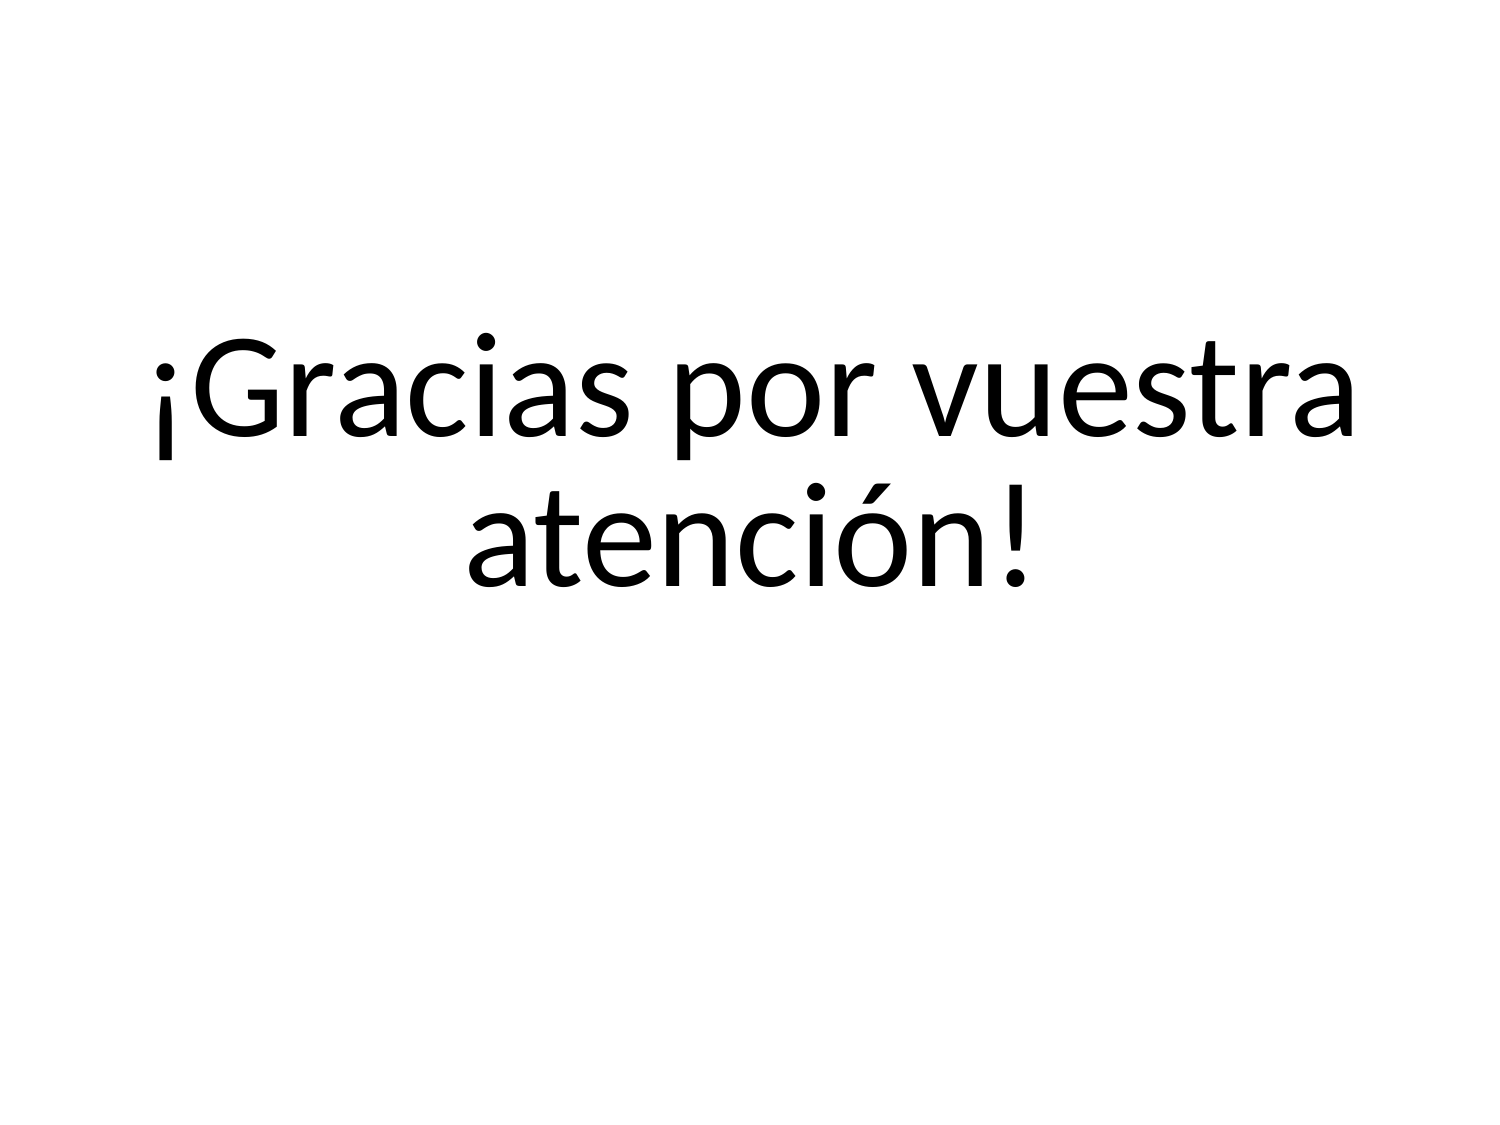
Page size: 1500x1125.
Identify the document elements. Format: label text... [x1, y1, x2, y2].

title ¡Gracias por vuestra atención! [76, 280, 1427, 668]
